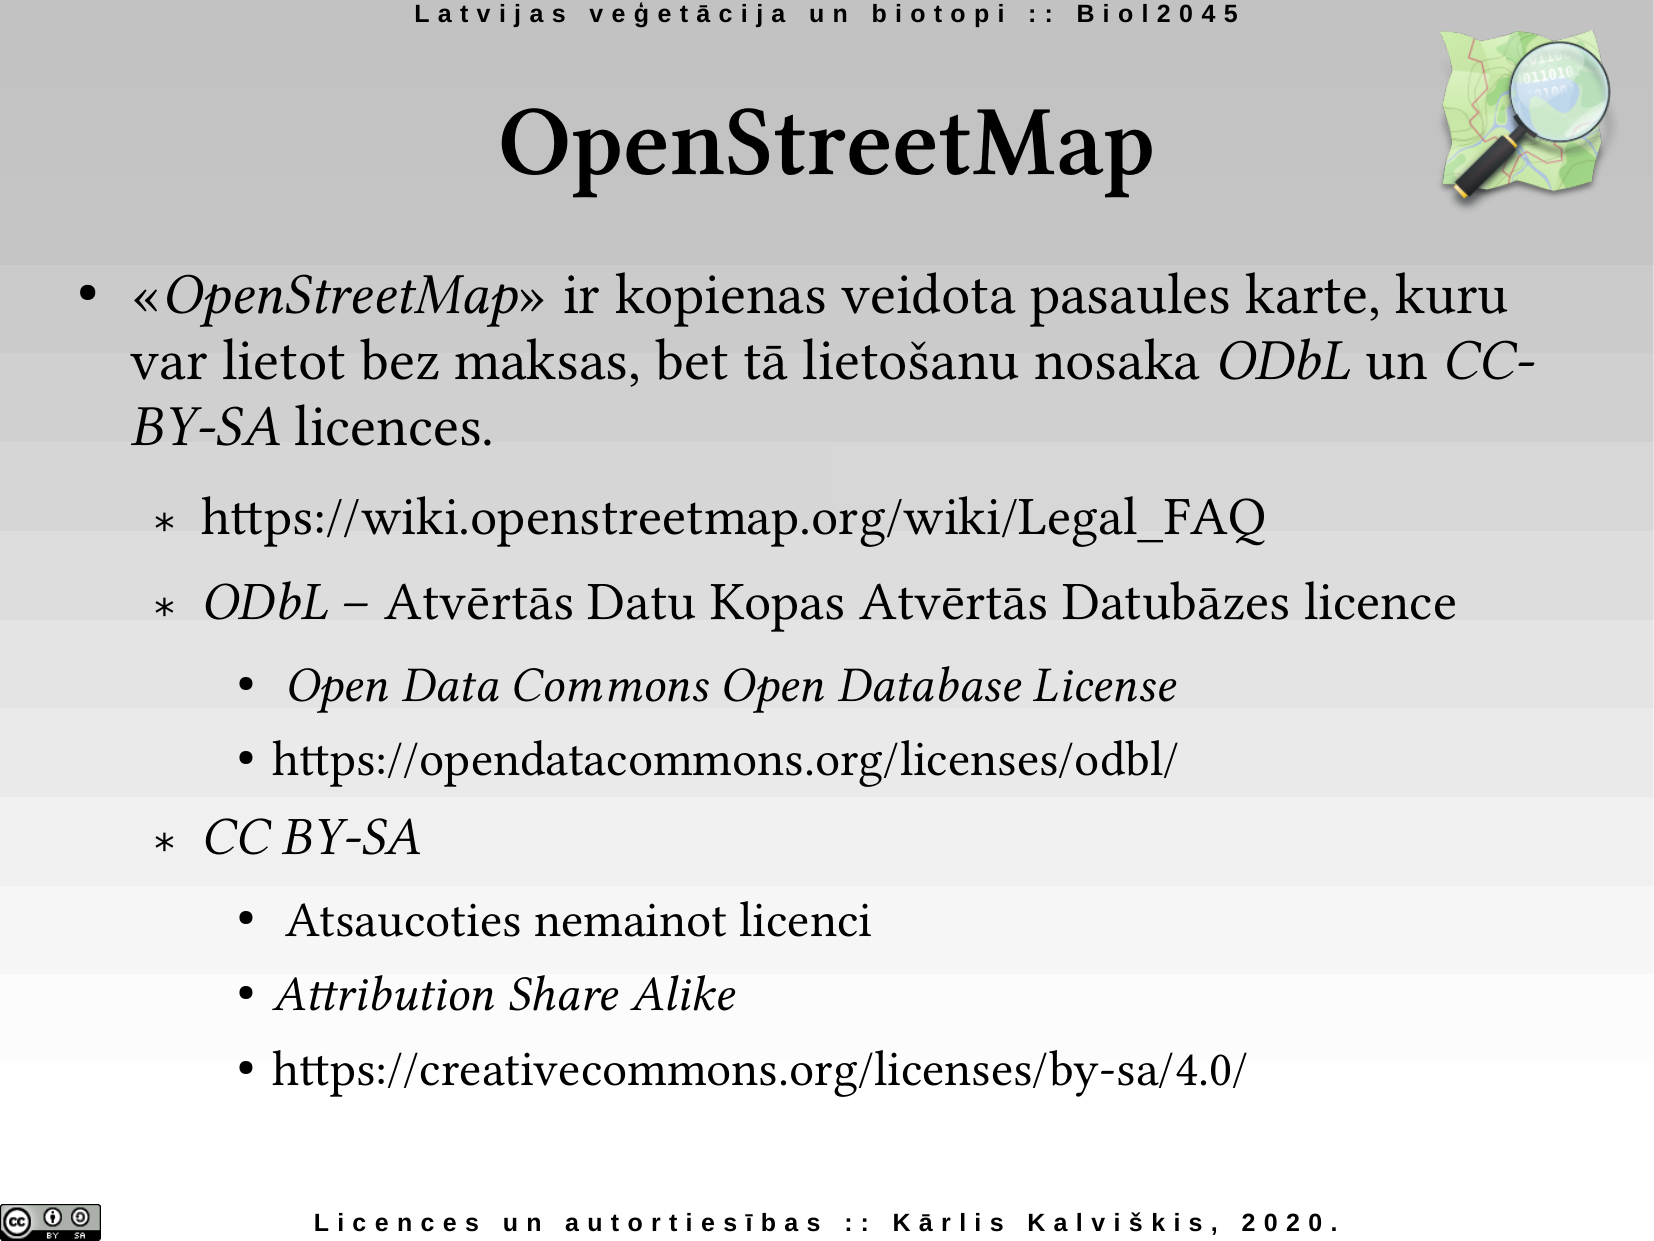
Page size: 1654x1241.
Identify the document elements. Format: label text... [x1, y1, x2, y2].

title OpenStreetMap [59, 37, 1596, 246]
picture [0, 0, 1654, 1241]
list «OpenStreetMap» ir kopienas veidota pasaules karte, kuru var lietot bez maksas, bet tā lietošanu nosaka ODbL un CC-BY-SA licences. https://wiki.openstreetmap.org/wiki/Legal_FAQ ODbL – Atvērtās Datu Kopas Atvērtās Datubāzes licence Open Data Commons Open Database License https://opendatacommons.org/licenses/odbl/ CC BY-SA Atsaucoties nemainot licenci Attribution Share Alike https://creativecommons.org/licenses/by-sa/4.0/ [59, 261, 1596, 1098]
